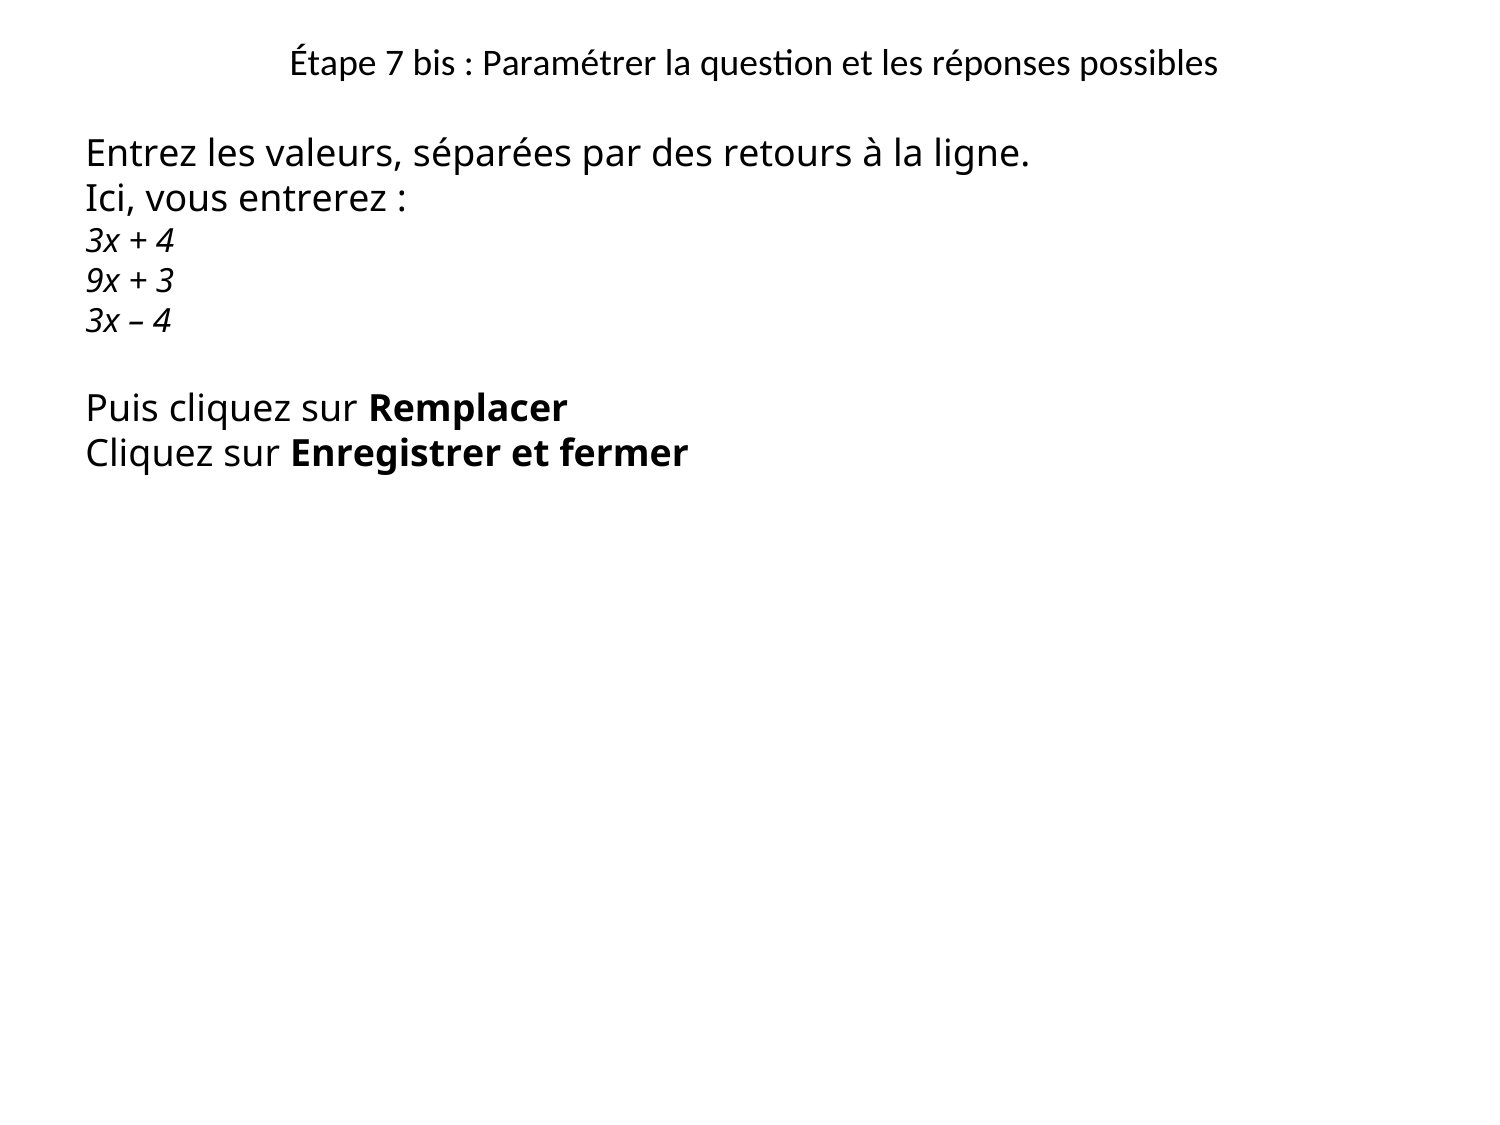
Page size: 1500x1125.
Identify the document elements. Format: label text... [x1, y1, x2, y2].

text_box Étape 7 bis : Paramétrer la question et les réponses possibles [40, 30, 1470, 91]
text_box Entrez les valeurs, séparées par des retours à la ligne. Ici, vous entrerez : 3x + 4 9x + 3 3x – 4 Puis cliquez sur Remplacer Cliquez sur Enregistrer et fermer [70, 121, 1383, 527]
